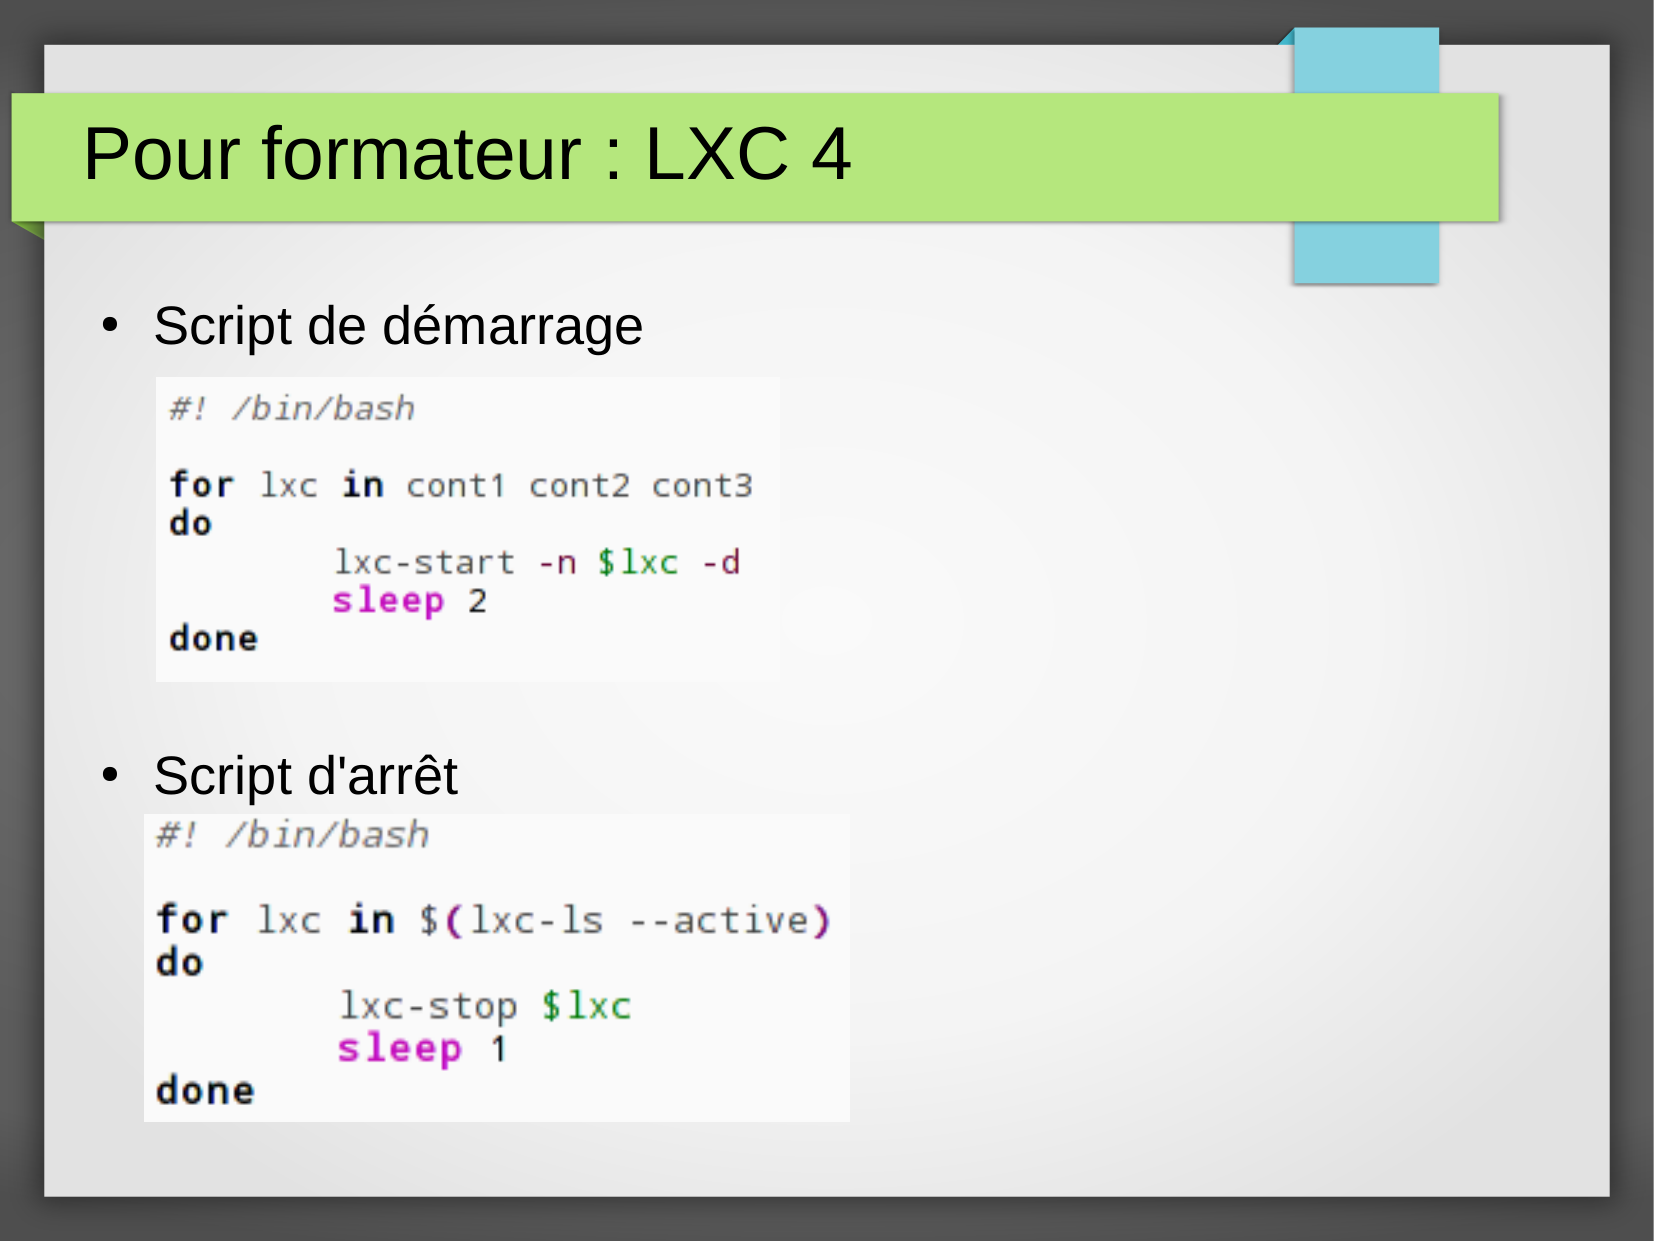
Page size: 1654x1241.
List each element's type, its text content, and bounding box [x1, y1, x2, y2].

title Pour formateur : LXC 4 [82, 94, 1264, 213]
list Script de démarrage Script d'arrêt [82, 295, 1571, 1015]
picture [0, 0, 1654, 1241]
